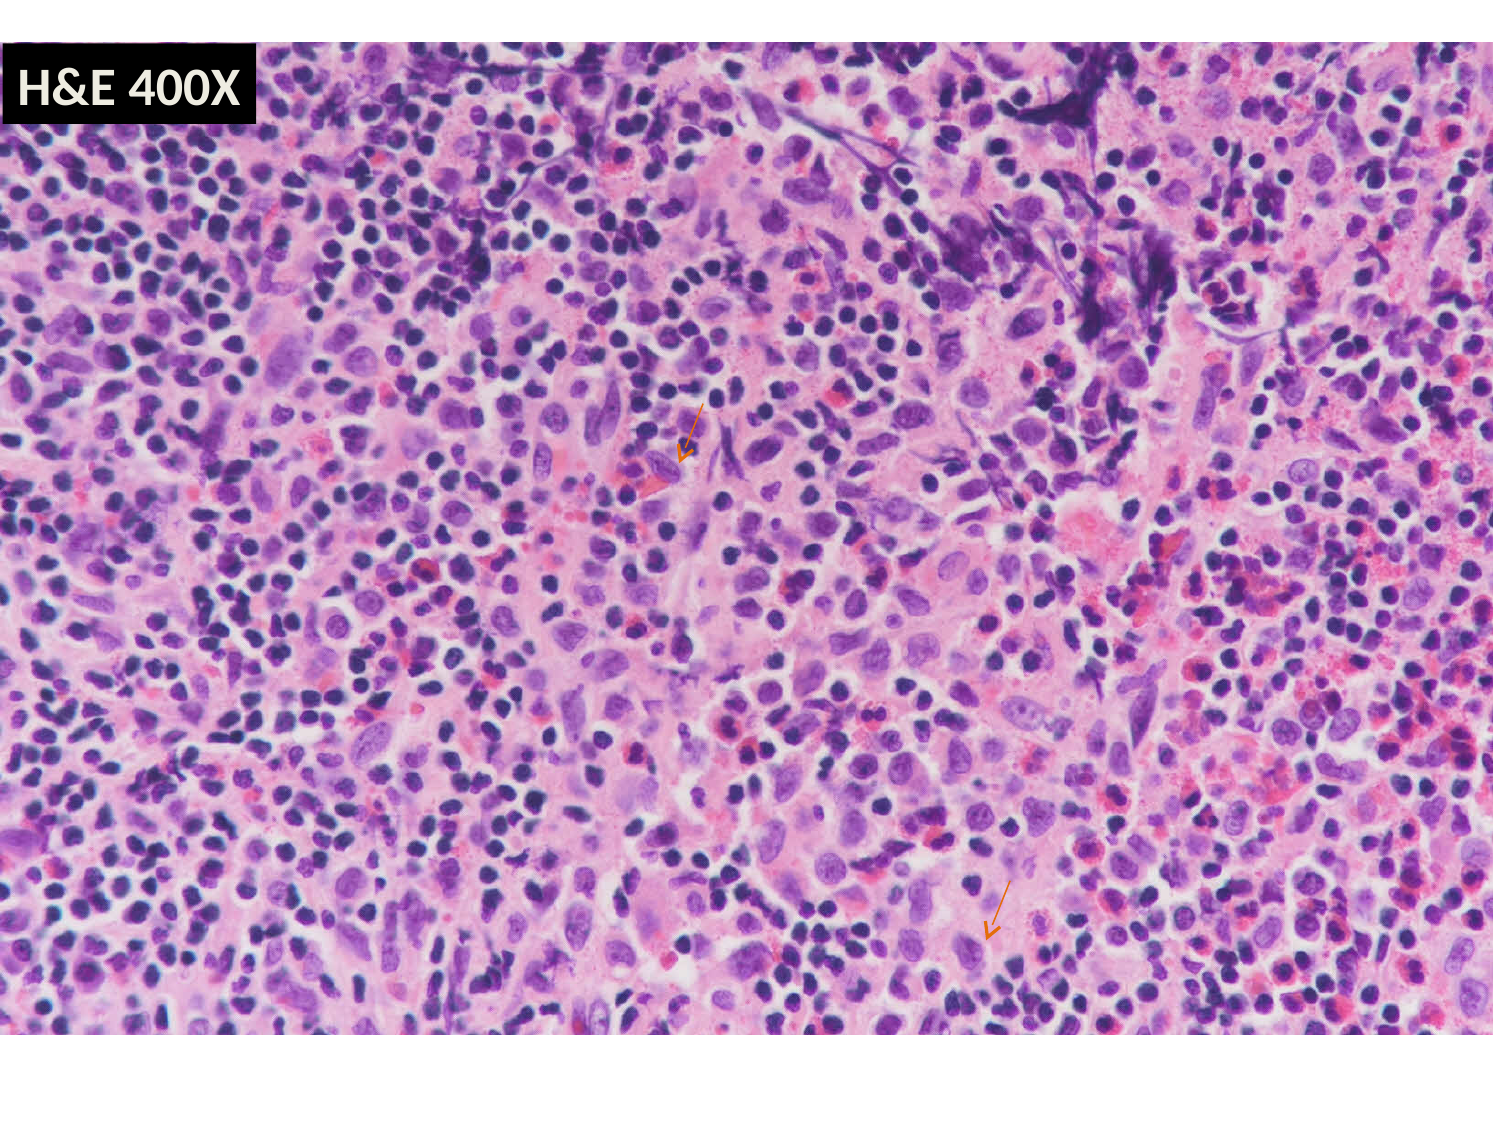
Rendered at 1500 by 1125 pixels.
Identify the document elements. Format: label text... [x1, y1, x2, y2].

text_box H&E 400X [2, 43, 257, 124]
picture [0, 42, 1493, 1035]
